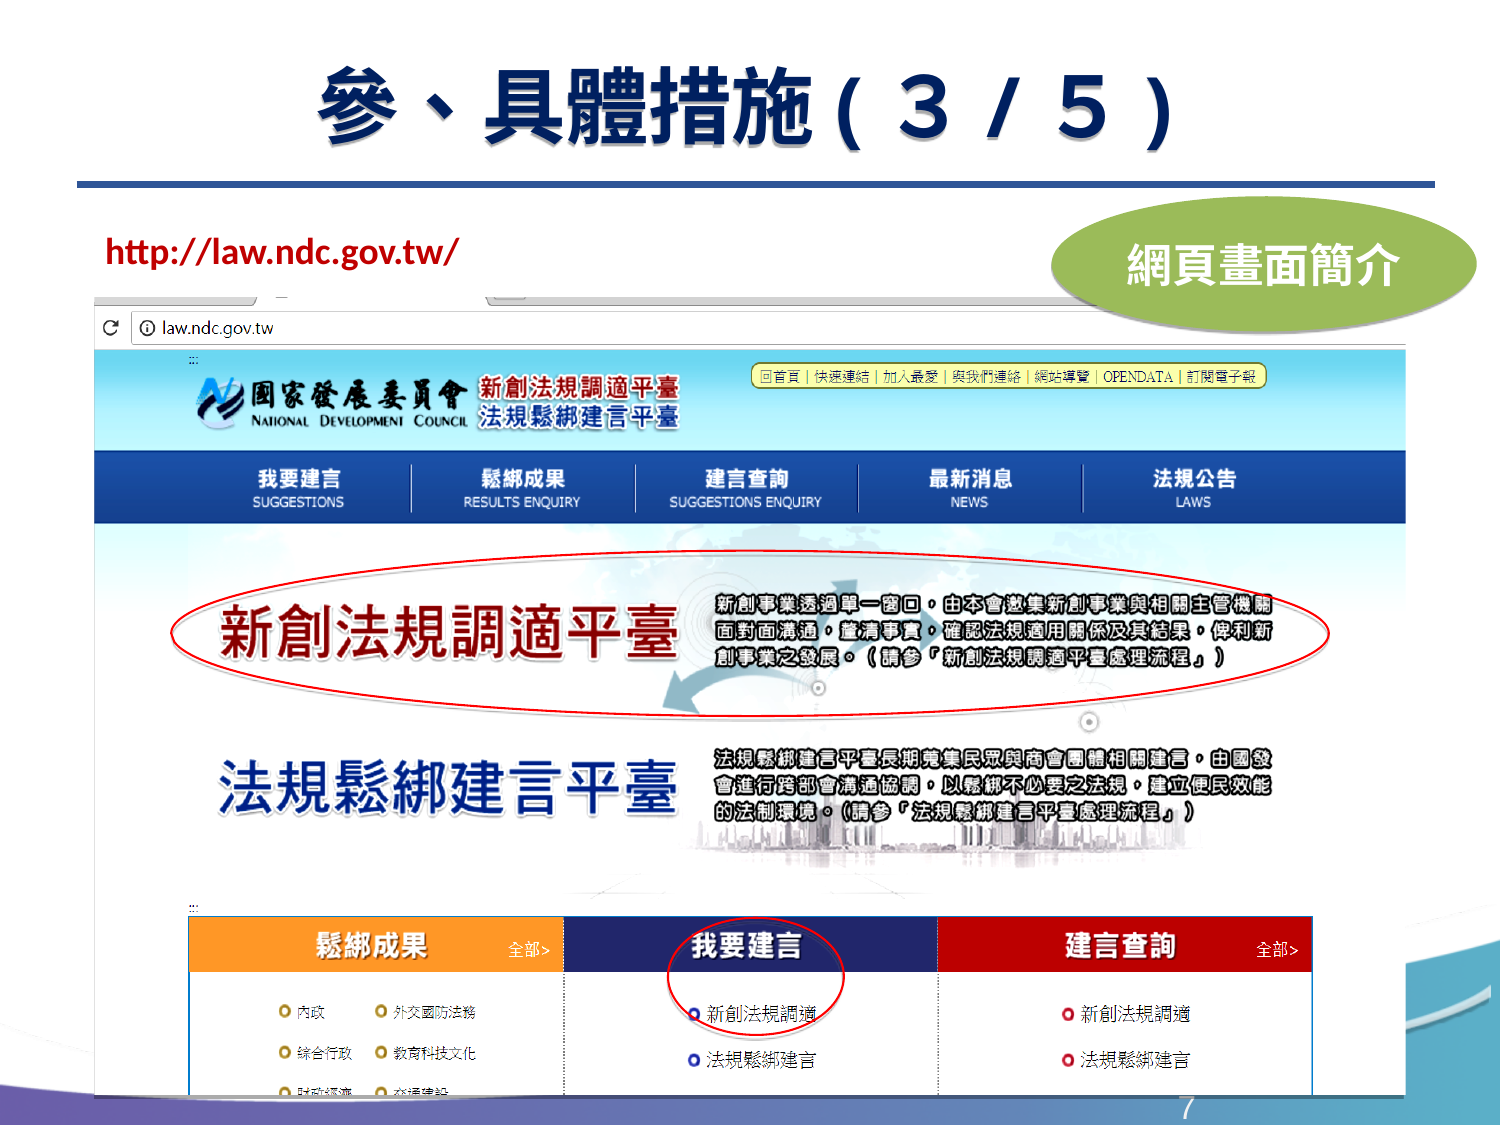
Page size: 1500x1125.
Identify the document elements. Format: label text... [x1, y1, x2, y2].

text_box 網頁畫面簡介 [1051, 196, 1477, 332]
title 參、具體措施(３/５) [5, 0, 1483, 220]
picture [94, 297, 1406, 1095]
text_box http://law.ndc.gov.tw/ [90, 219, 563, 281]
